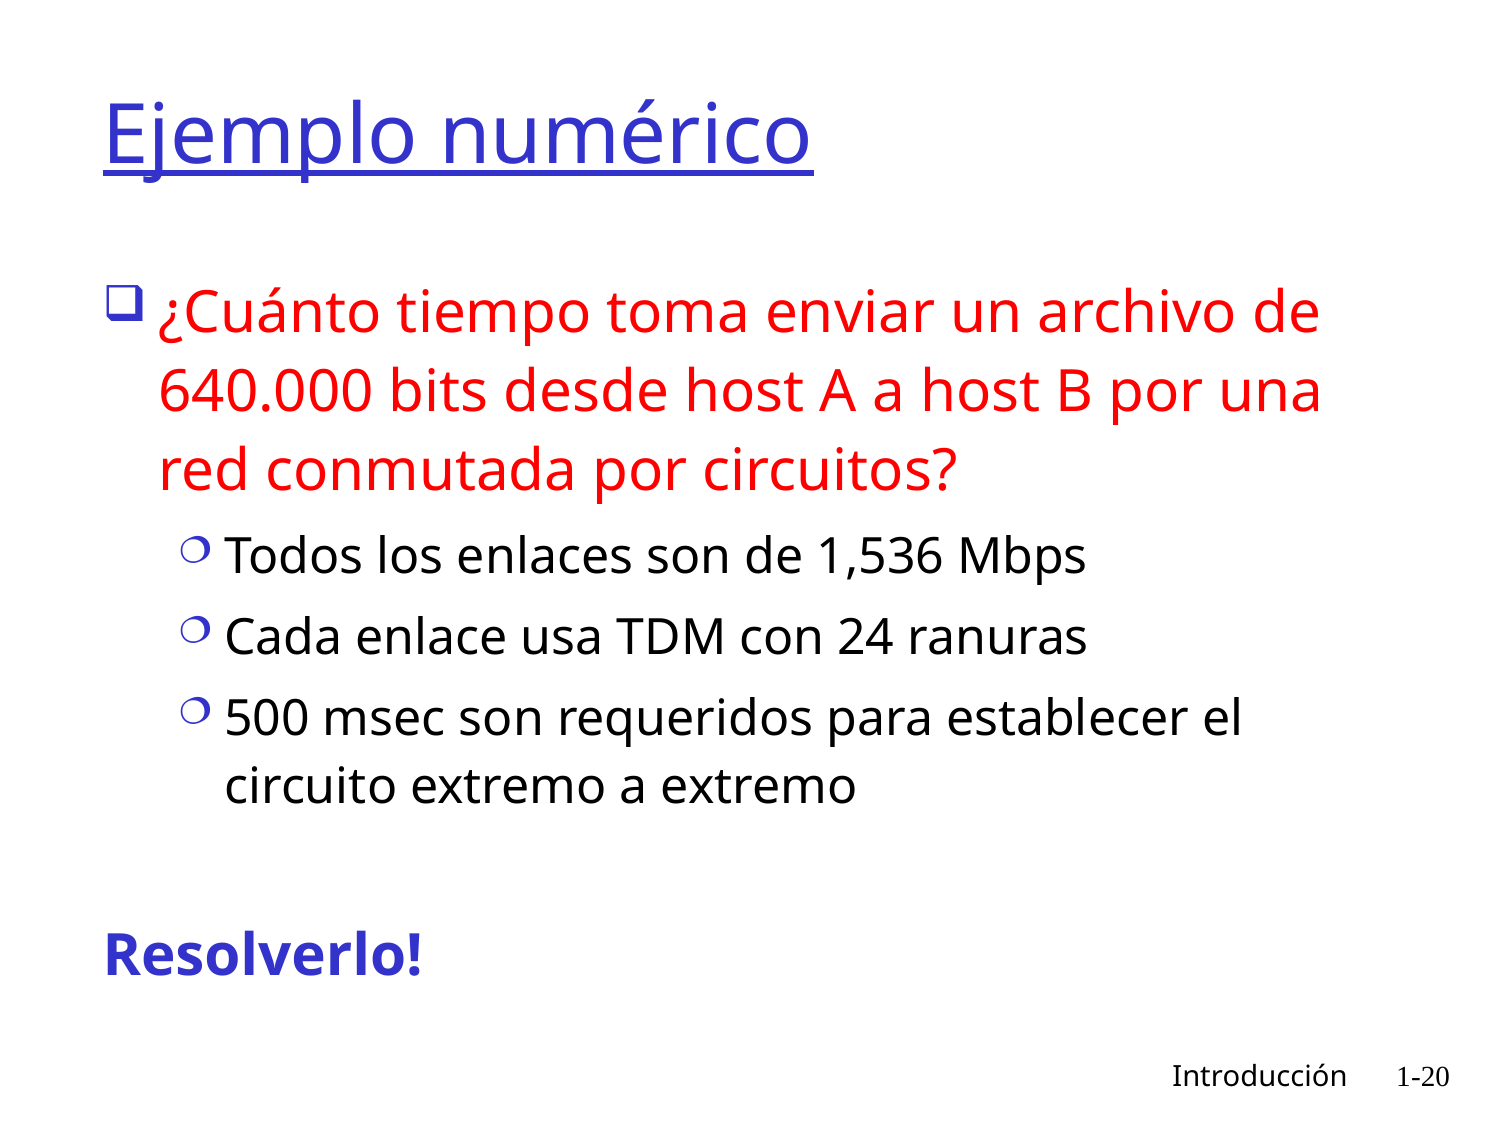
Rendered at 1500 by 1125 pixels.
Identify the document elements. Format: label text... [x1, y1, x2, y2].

title Ejemplo numérico [87, 37, 1363, 225]
list ¿Cuánto tiempo toma enviar un archivo de 640.000 bits desde host A a host B por una red conmutada por circuitos? Todos los enlaces son de 1,536 Mbps Cada enlace usa TDM con 24 ranuras 500 msec son requeridos para establecer el circuito extremo a extremo Resolverlo! [87, 262, 1363, 1026]
text_box 1-<number> [1362, 1050, 1466, 1125]
text_box Introducción [887, 1050, 1362, 1125]
